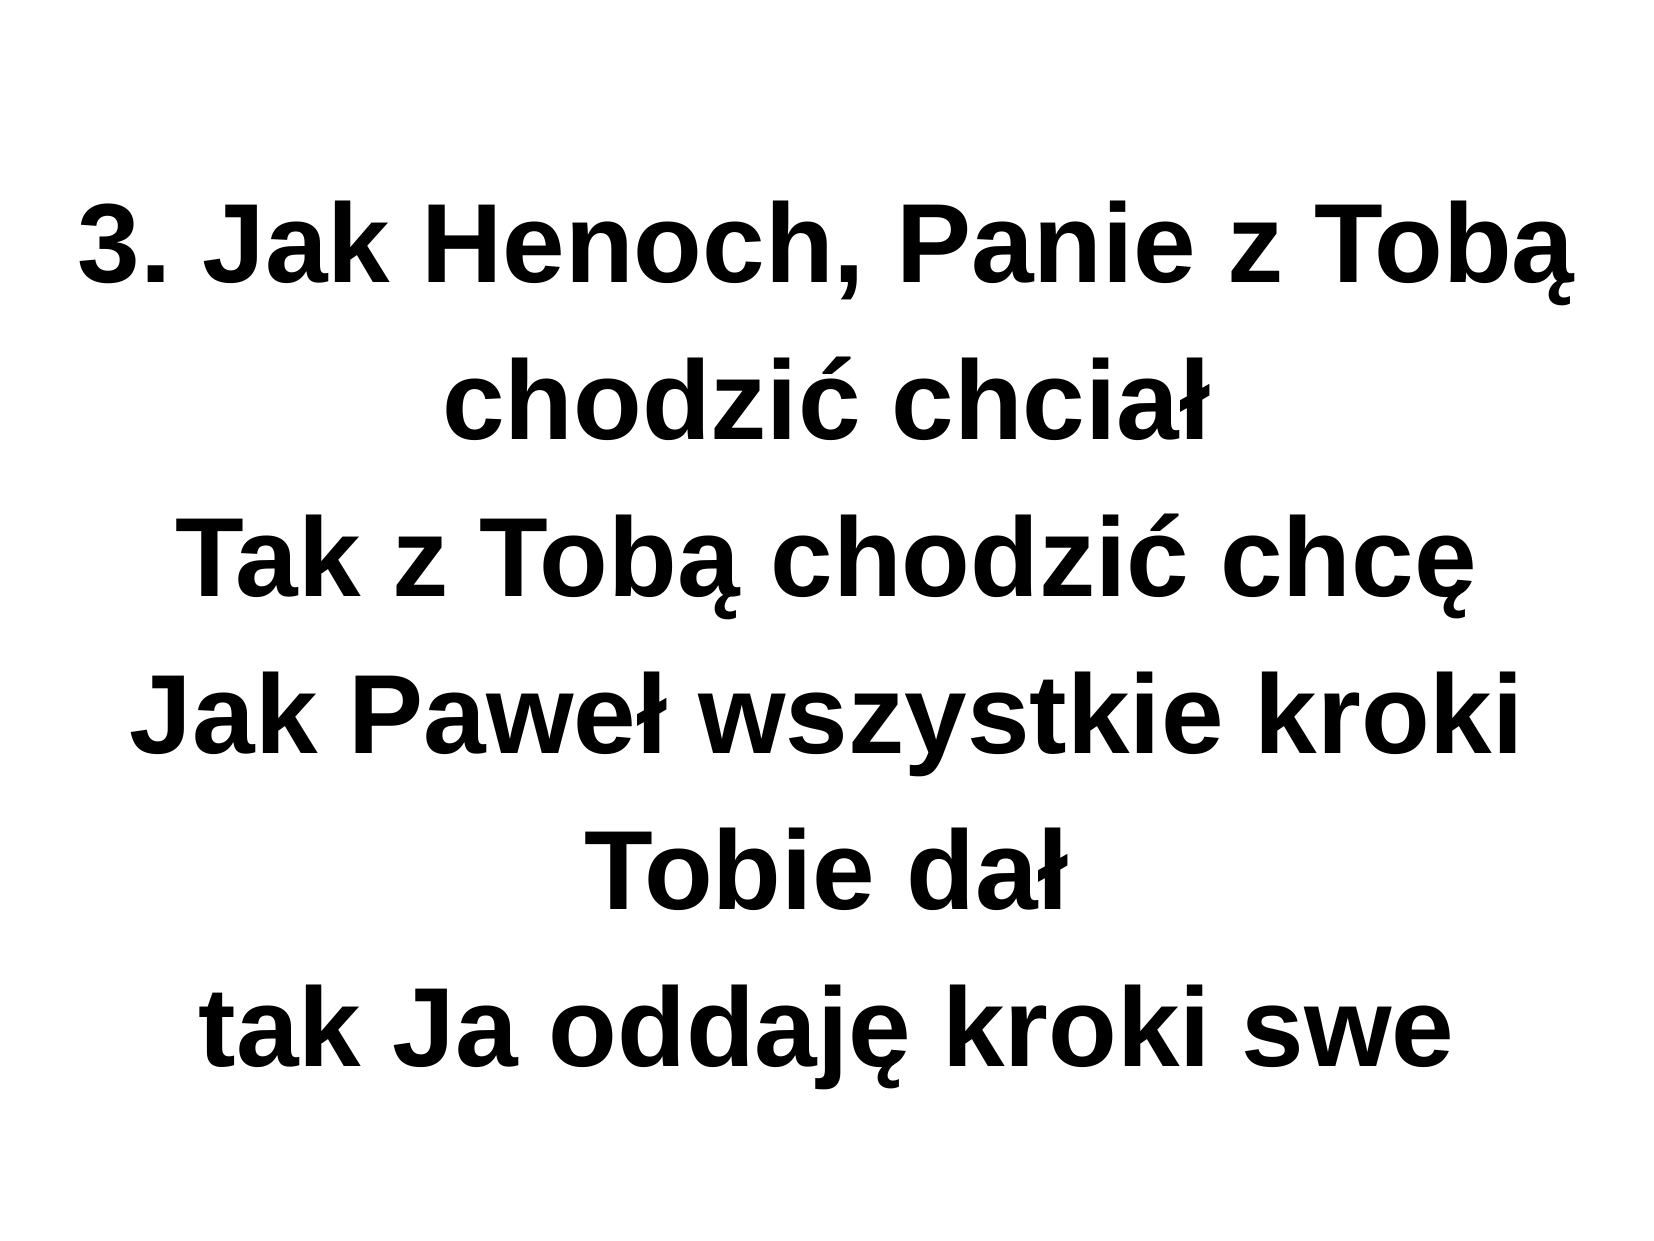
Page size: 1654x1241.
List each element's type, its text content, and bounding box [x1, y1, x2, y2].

subtitle 3. Jak Henoch, Panie z Tobą chodzić chciał Tak z Tobą chodzić chcę Jak Paweł wszystkie kroki Tobie dał tak Ja oddaję kroki swe [0, 0, 1654, 1241]
